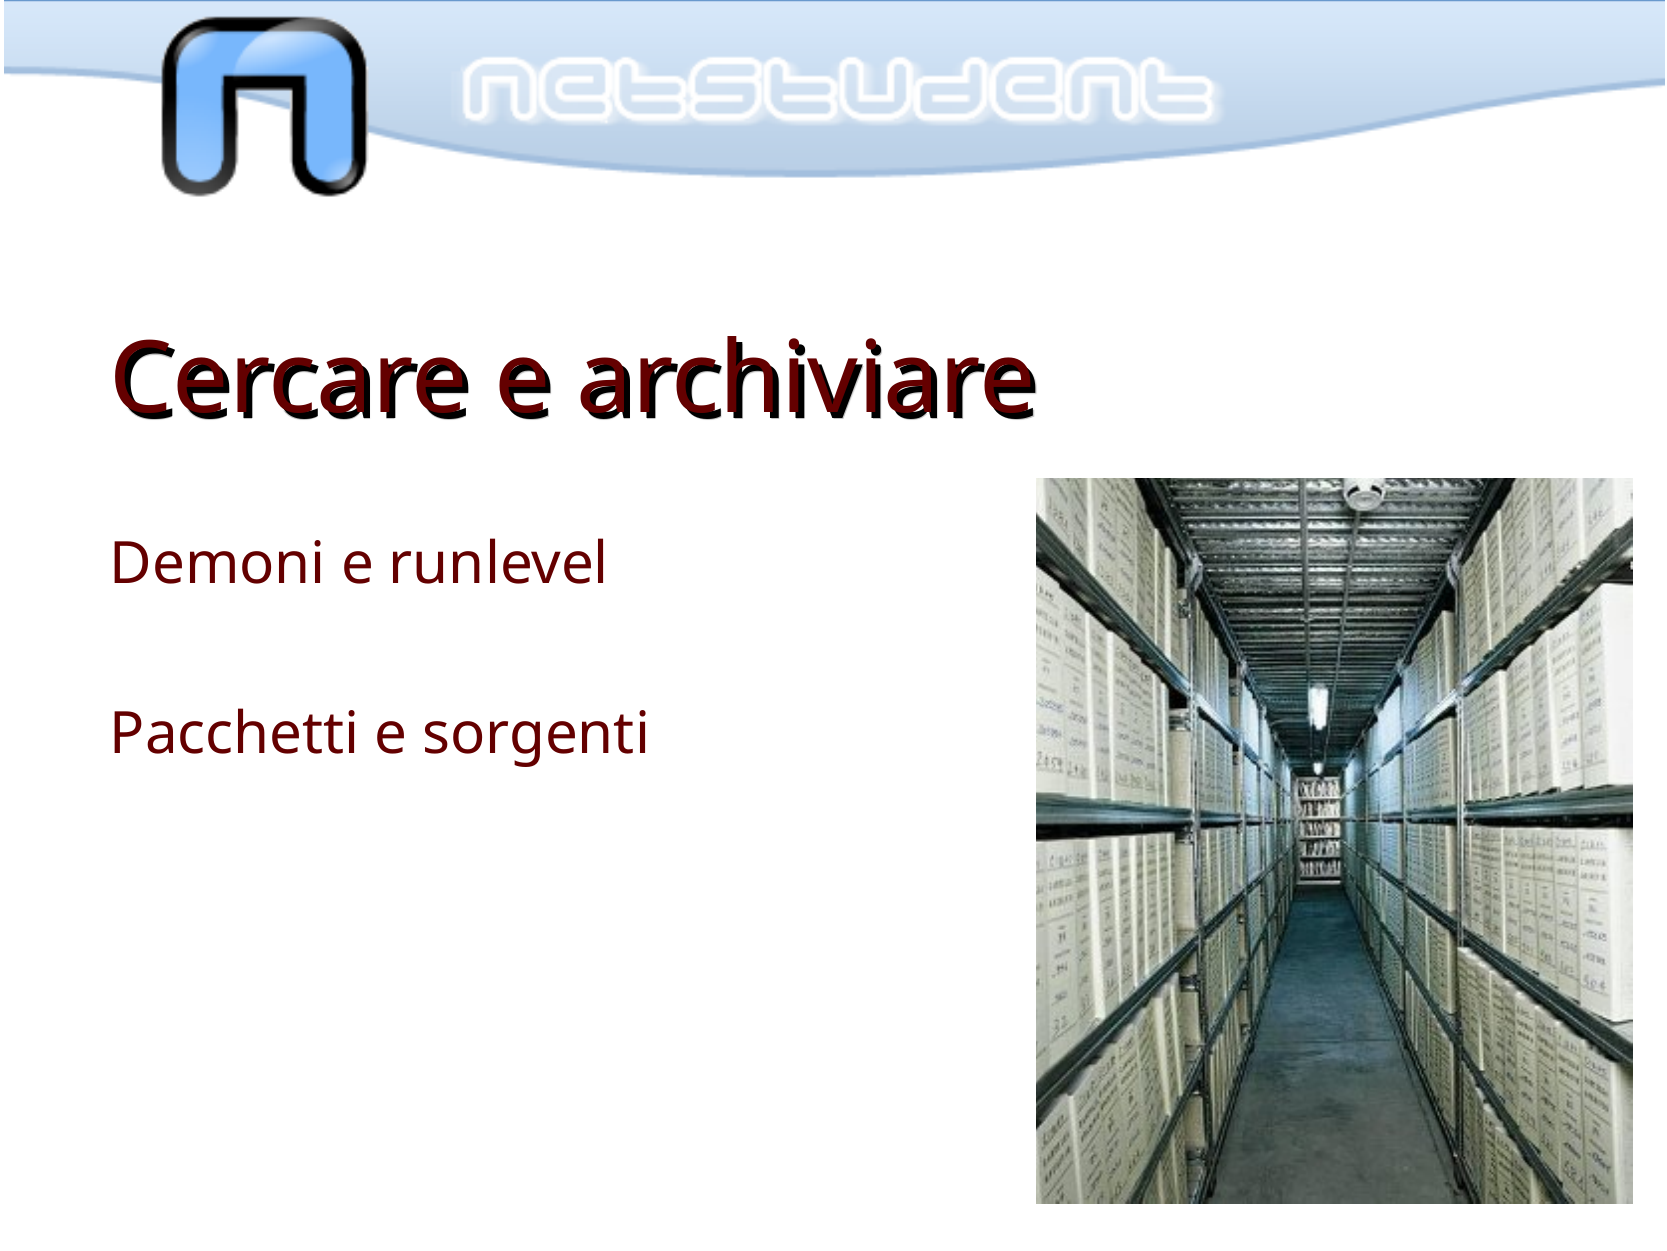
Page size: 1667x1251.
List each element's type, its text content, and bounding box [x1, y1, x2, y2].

title Cercare e archiviare Demoni e runlevel Pacchetti e sorgenti [103, 333, 1289, 743]
picture [0, 0, 1667, 1251]
